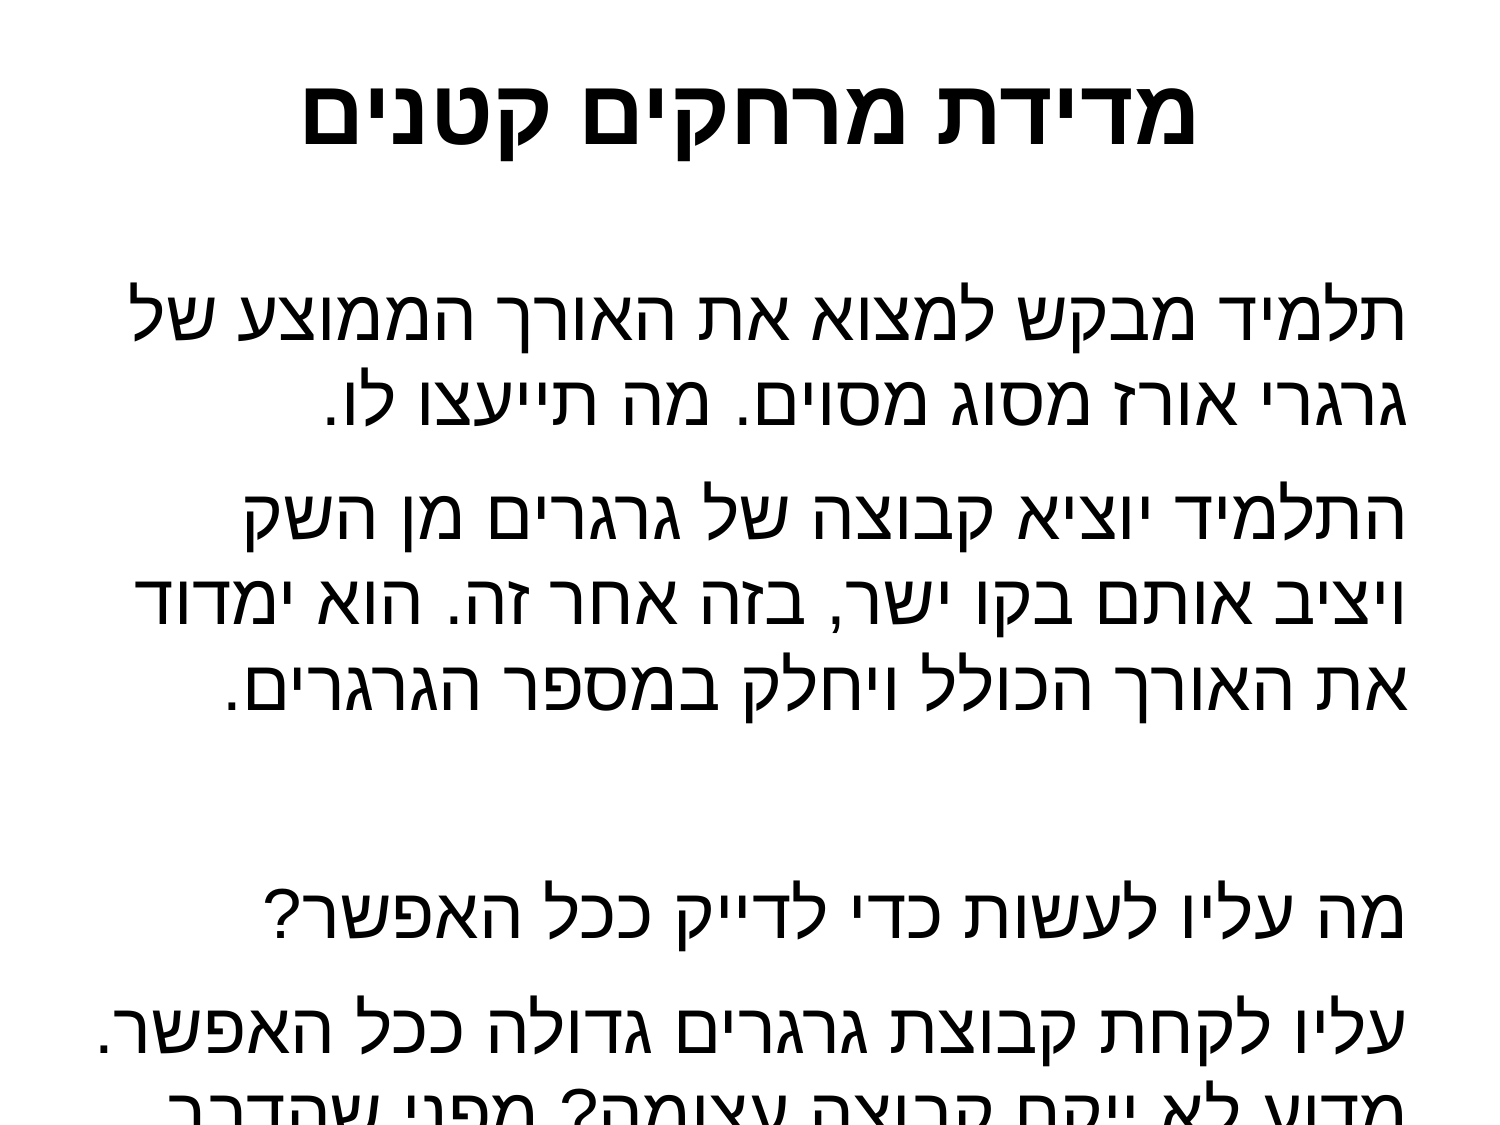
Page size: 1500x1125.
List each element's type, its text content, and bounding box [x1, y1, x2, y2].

list תלמיד מבקש למצוא את האורך הממוצע של גרגרי אורז מסוג מסוים. מה תייעצו לו. התלמיד יוציא קבוצה של גרגרים מן השק ויציב אותם בקו ישר, בזה אחר זה. הוא ימדוד את האורך הכולל ויחלק במספר הגרגרים. מה עליו לעשות כדי לדייק ככל האפשר? עליו לקחת קבוצת גרגרים גדולה ככל האפשר. מדוע לא ייקח קבוצה עצומה? מפני שהדבר יהיה כרוך בספירה מתמשכת. האם כדאי לתלמיד למדוד את האורך של כל גרגר בנפרד ואחר לחשב את הממוצע? לא. זה יחייב אותו לערוך מדידות רבות (לאחר הגדלה) ואז לחשב ממוצע. התוצאה תהיה זהה לזו שהוצגה כאן (עם סיכוי רב יותר לשגיאות מדידה ולשגיאות חישוב). [75, 262, 1425, 1106]
title מדידת מרחקים קטנים [75, 45, 1425, 233]
